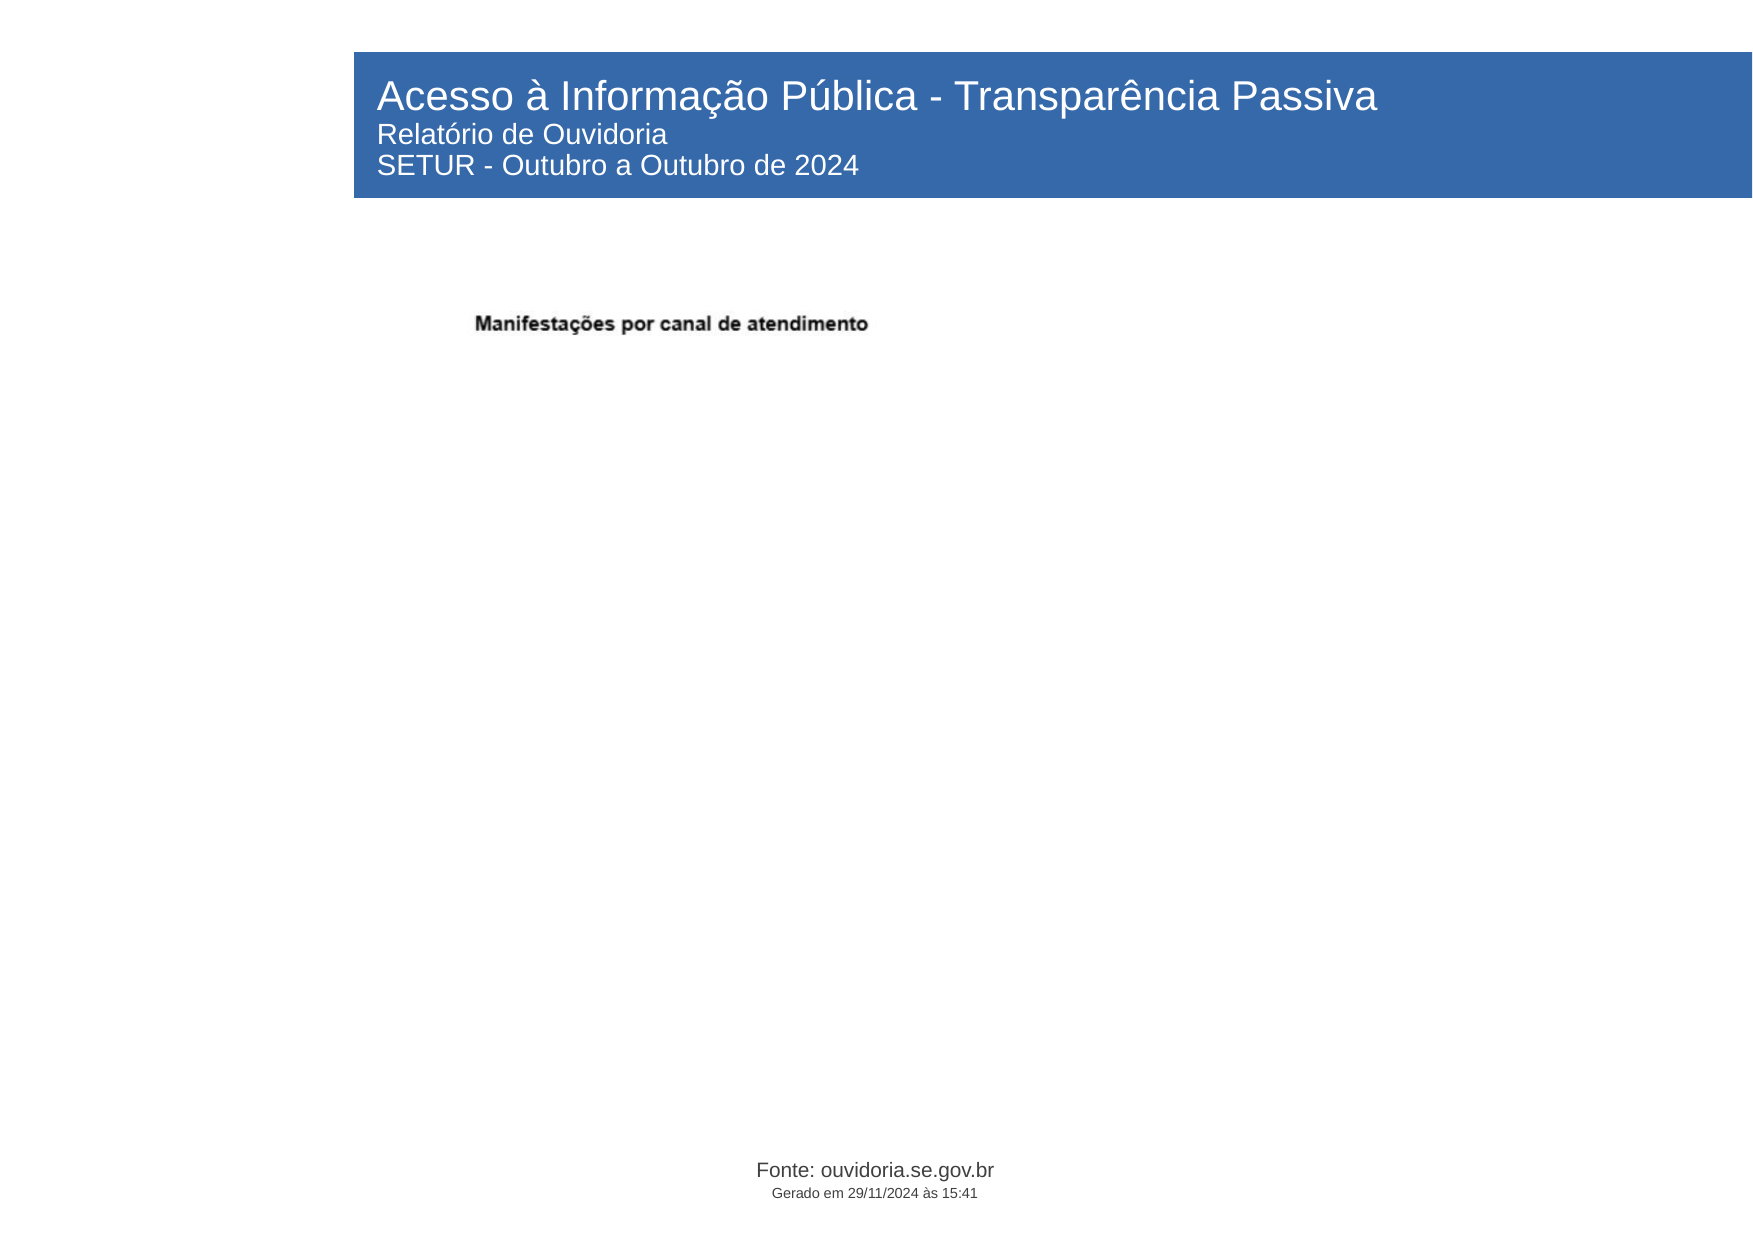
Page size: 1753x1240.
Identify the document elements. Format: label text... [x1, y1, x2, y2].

text_box [227, 211, 1527, 1028]
text_box [354, 52, 1752, 198]
text_box Acesso à Informação Pública - Transparência Passiva Relatório de Ouvidoria SETUR - Outubro a Outubro de 2024 [376, 72, 1403, 186]
text_box Fonte: ouvidoria.se.gov.br Gerado em 29/11/2024 às 15:41 [756, 1158, 1023, 1208]
